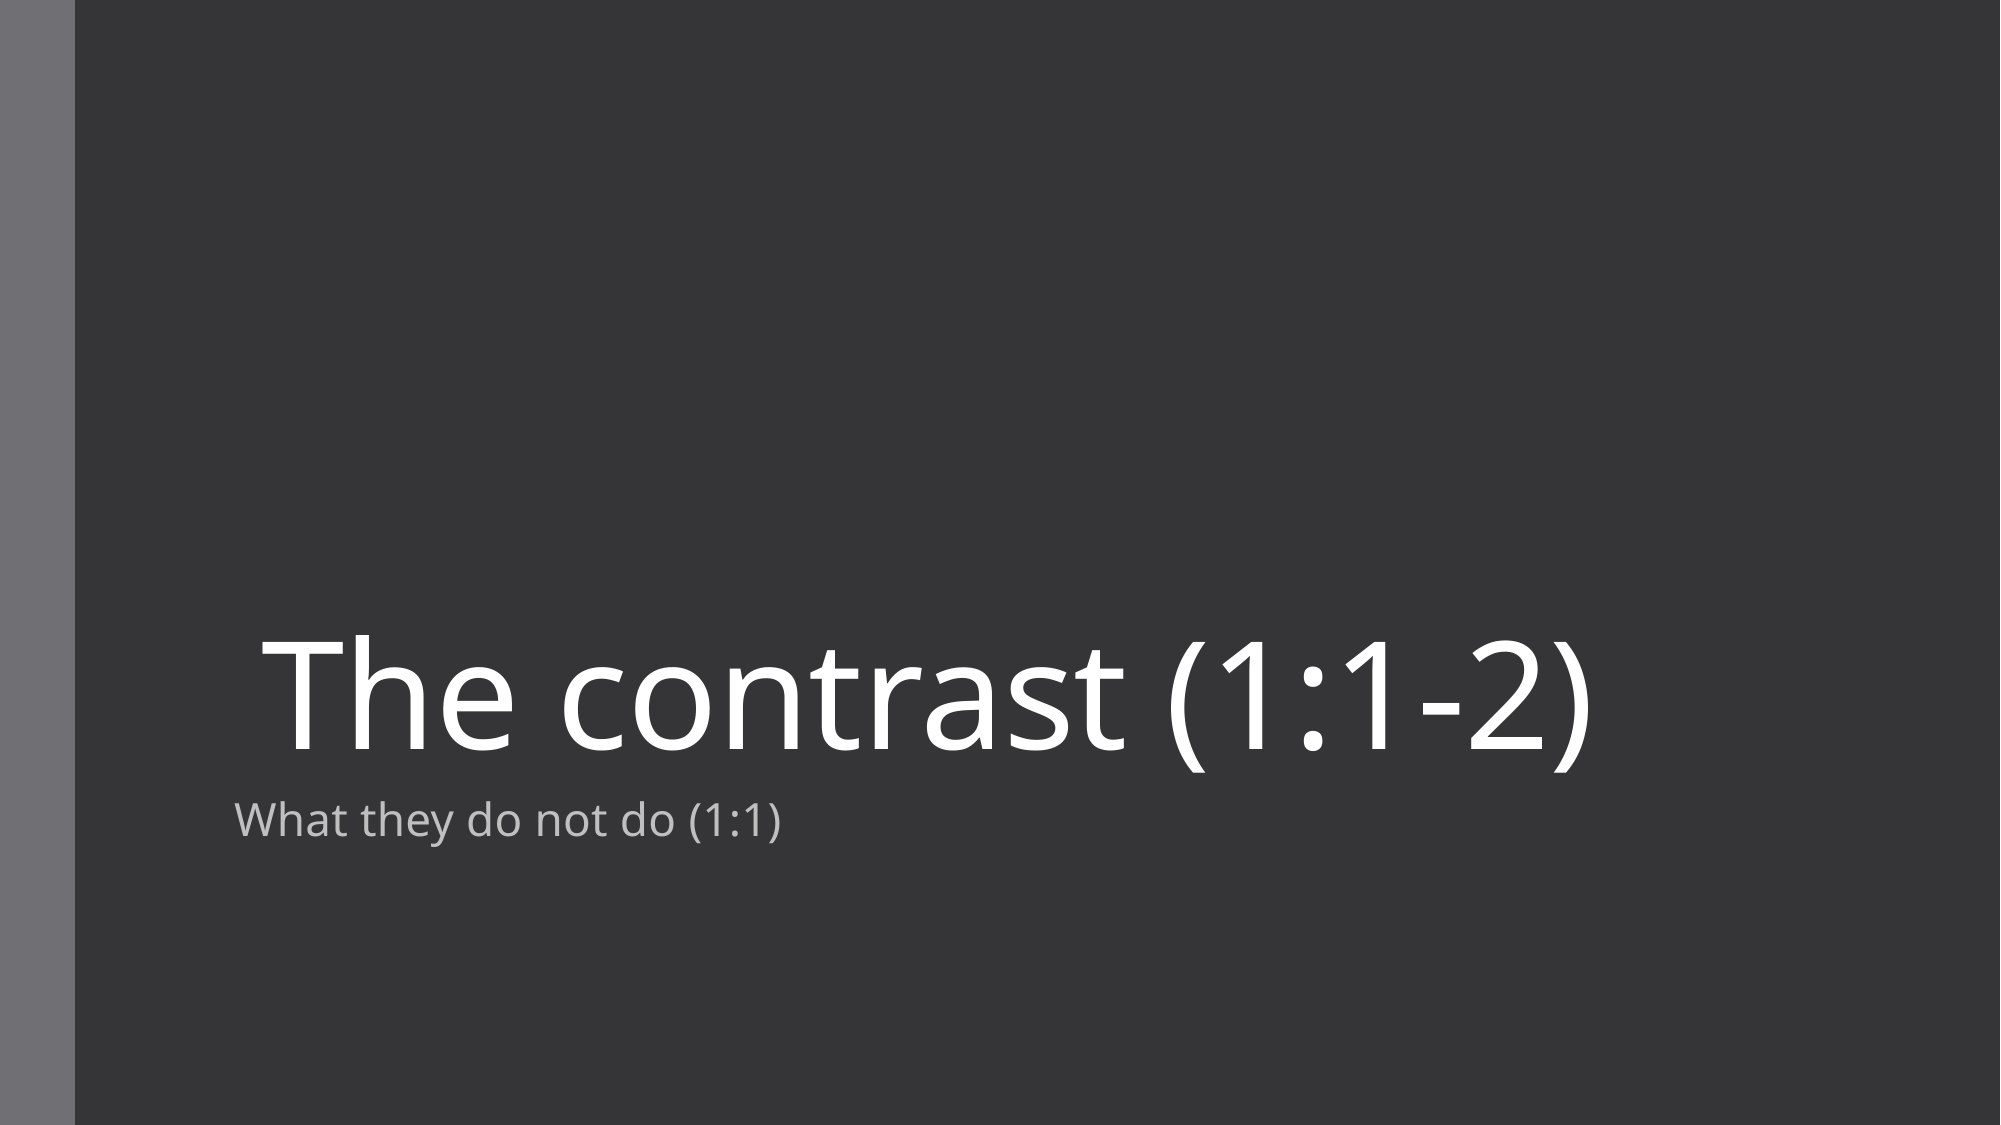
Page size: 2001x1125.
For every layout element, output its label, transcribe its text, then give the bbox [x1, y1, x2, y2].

title The contrast (1:1-2) [206, 124, 1752, 787]
subtitle What they do not do (1:1) [206, 787, 1752, 1066]
